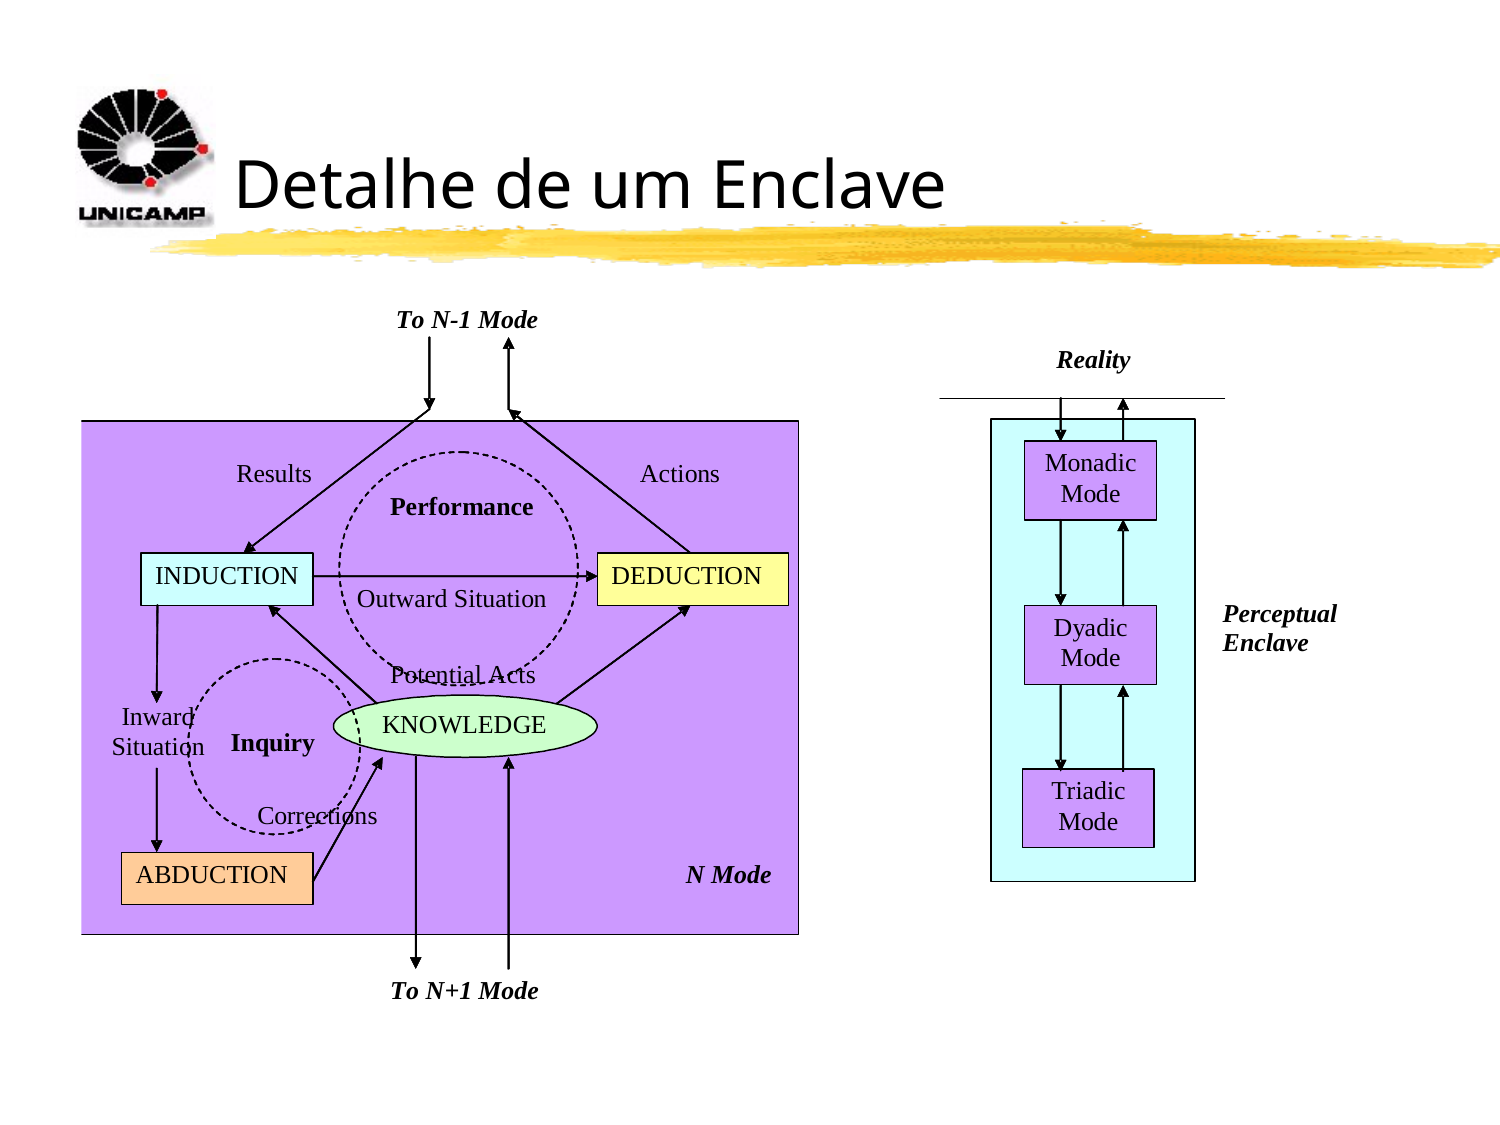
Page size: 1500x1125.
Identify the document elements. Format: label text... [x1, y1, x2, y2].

chart [81, 297, 1369, 1022]
picture [75, 74, 1500, 279]
title Detalhe de um Enclave [233, 37, 1434, 225]
